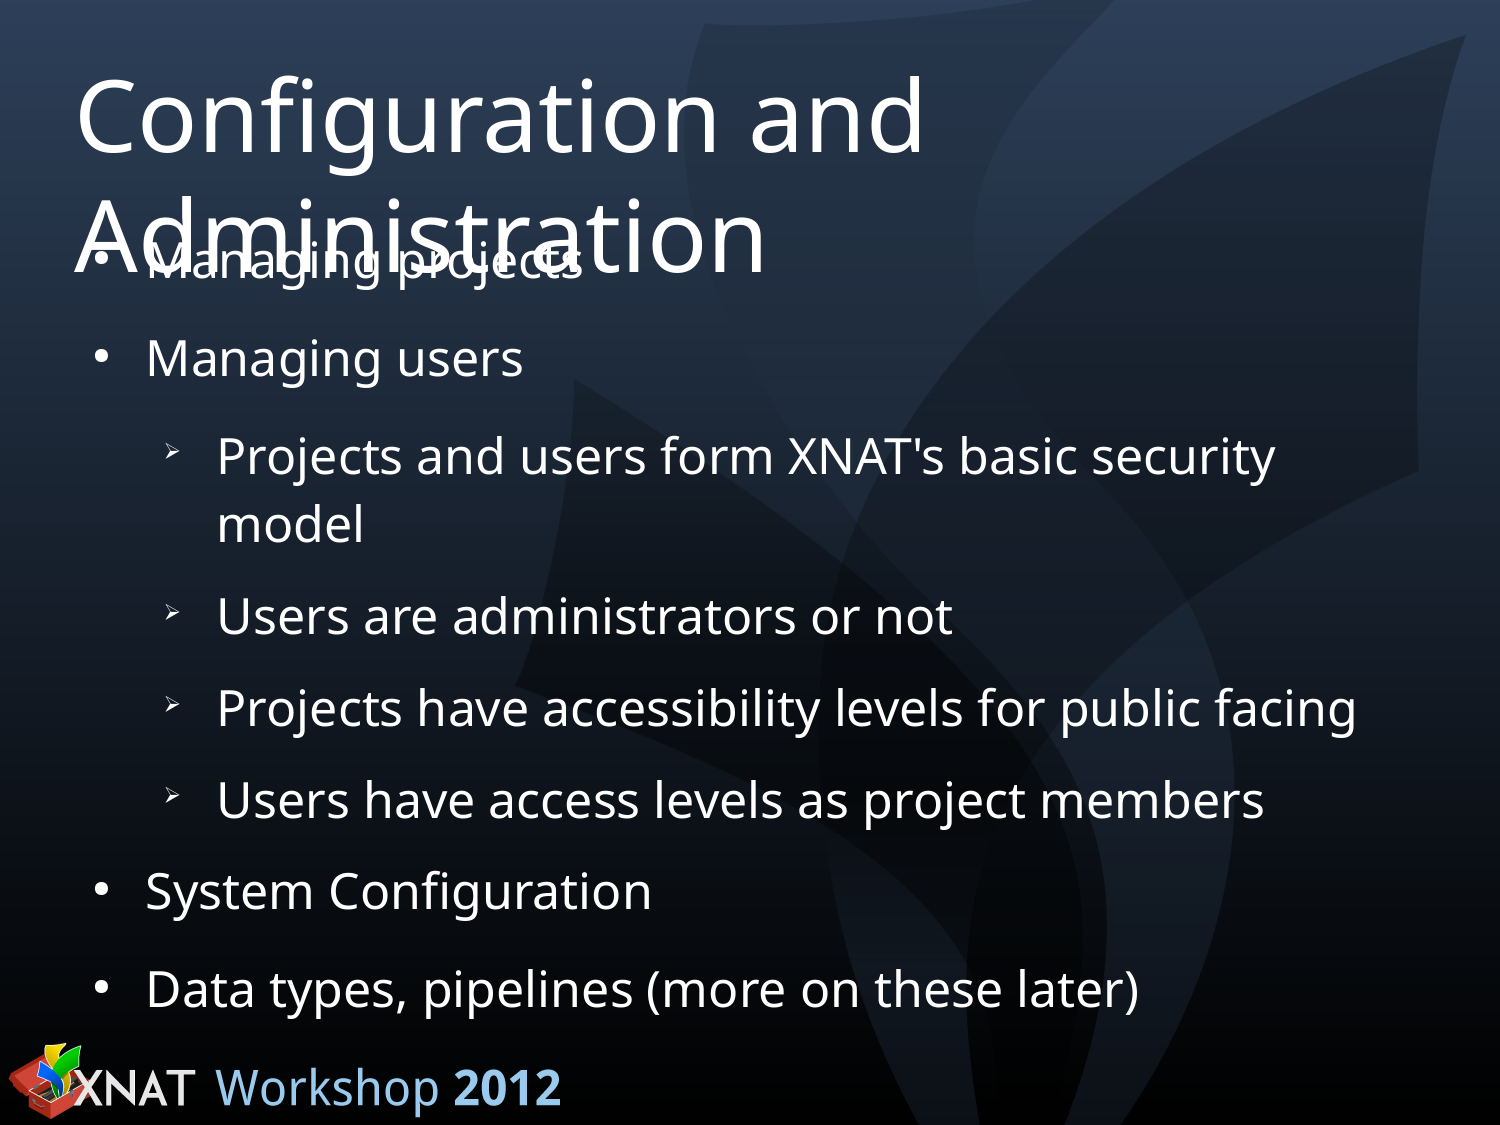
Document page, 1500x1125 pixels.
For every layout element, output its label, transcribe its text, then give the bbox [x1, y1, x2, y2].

title Configuration and Administration [60, 45, 1410, 188]
list Managing projects Managing users Projects and users form XNAT's basic security model Users are administrators or not Projects have accessibility levels for public facing Users have access levels as project members System Configuration Data types, pipelines (more on these later) [75, 224, 1425, 855]
picture [0, 0, 1500, 1125]
